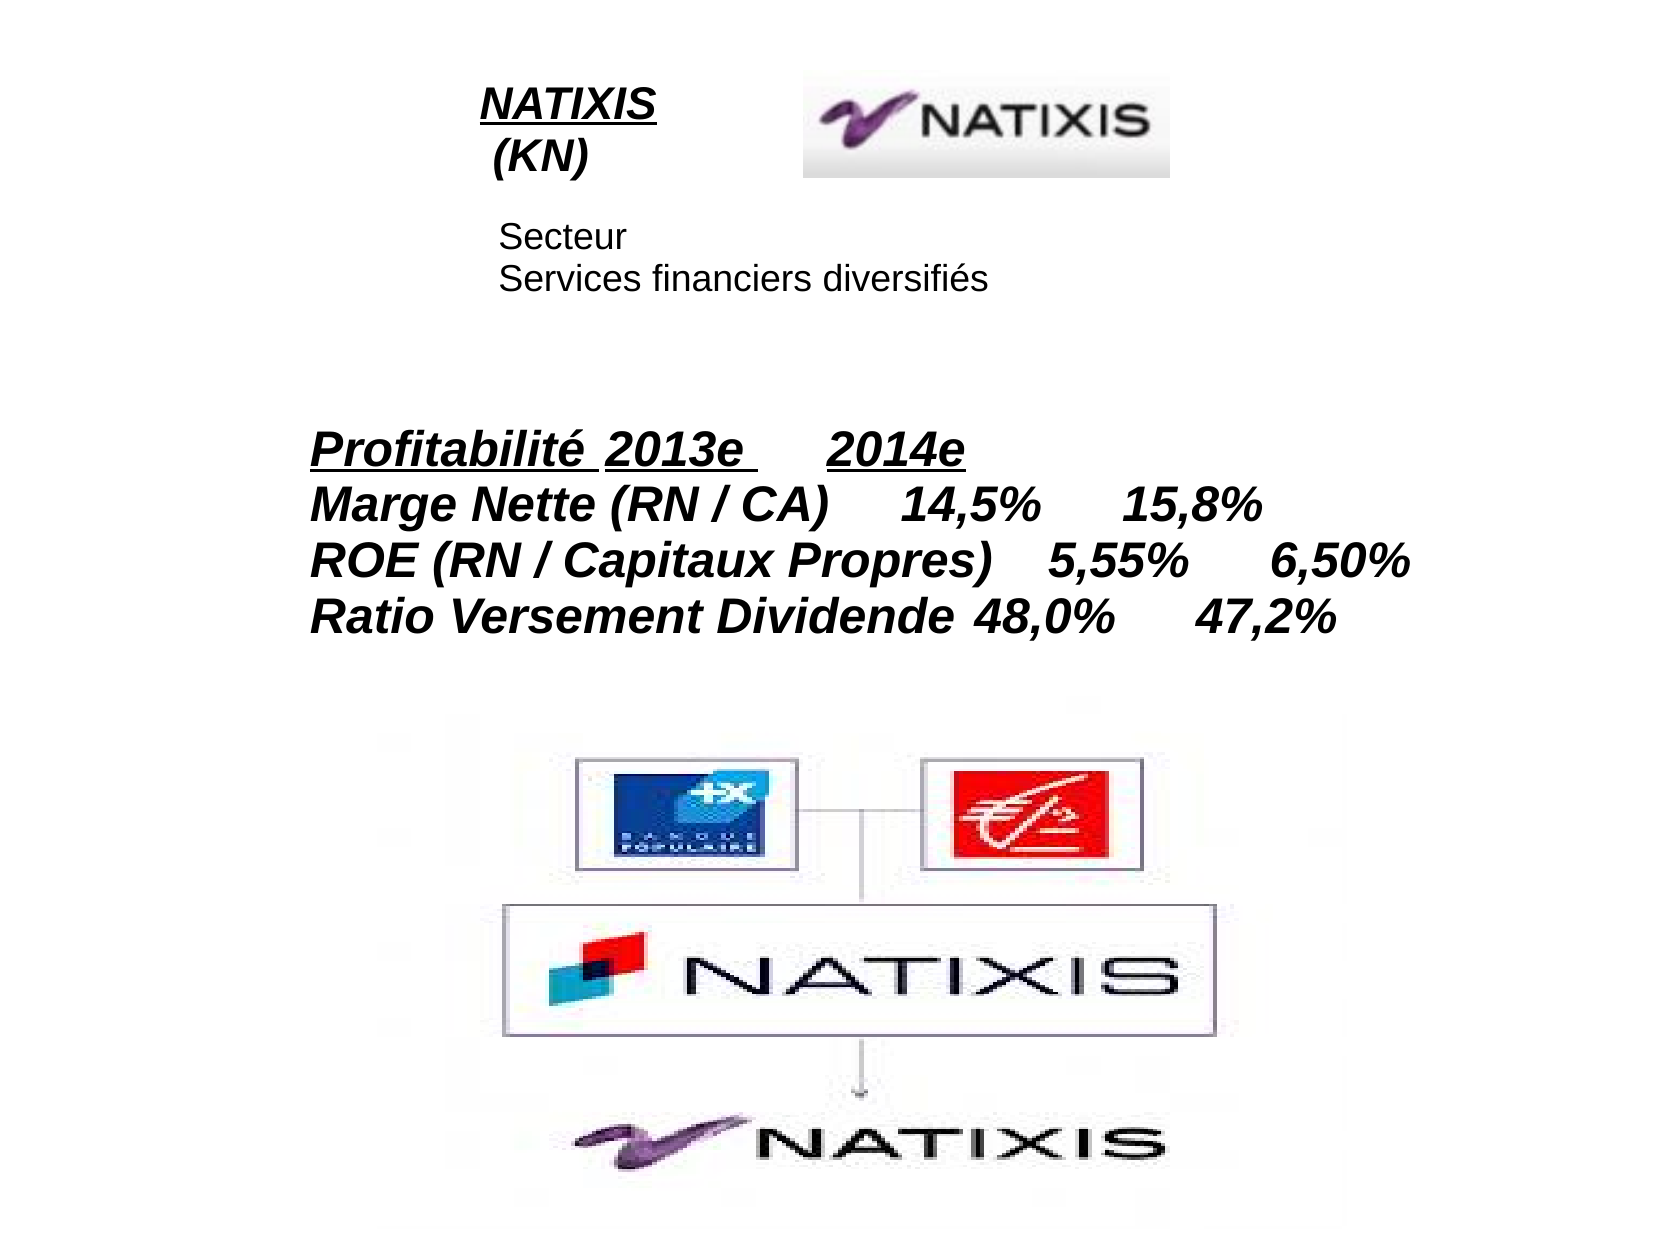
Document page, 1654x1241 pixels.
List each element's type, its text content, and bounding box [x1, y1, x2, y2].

picture [803, 70, 1170, 178]
text_box Profitabilité 2013e 2014e Marge Nette (RN / CA) 14,5% 15,8% ROE (RN / Capitaux Propres) 5,55% 6,50% Ratio Versement Dividende 48,0% 47,2% [295, 413, 1512, 721]
picture [377, 696, 1347, 1229]
text_box NATIXIS (KN) [464, 70, 768, 190]
text_box Secteur Services financiers diversifiés [483, 208, 1004, 308]
